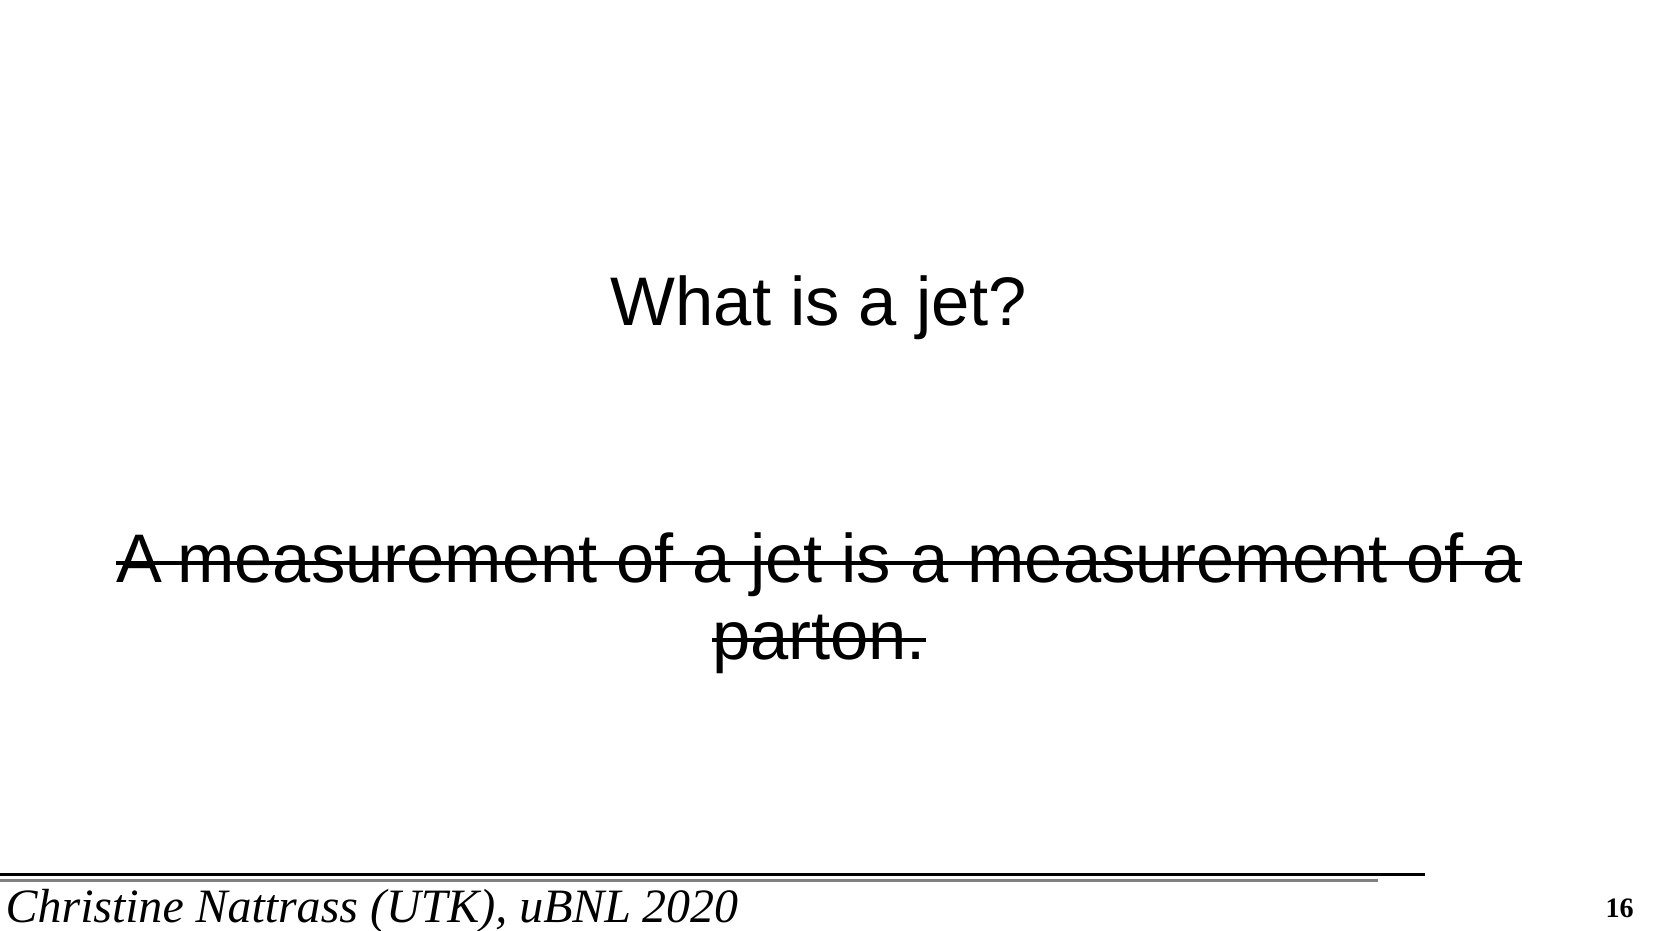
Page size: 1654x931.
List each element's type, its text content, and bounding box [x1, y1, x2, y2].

title What is a jet? [75, 198, 1564, 406]
title A measurement of a jet is a measurement of a parton. [75, 493, 1564, 701]
